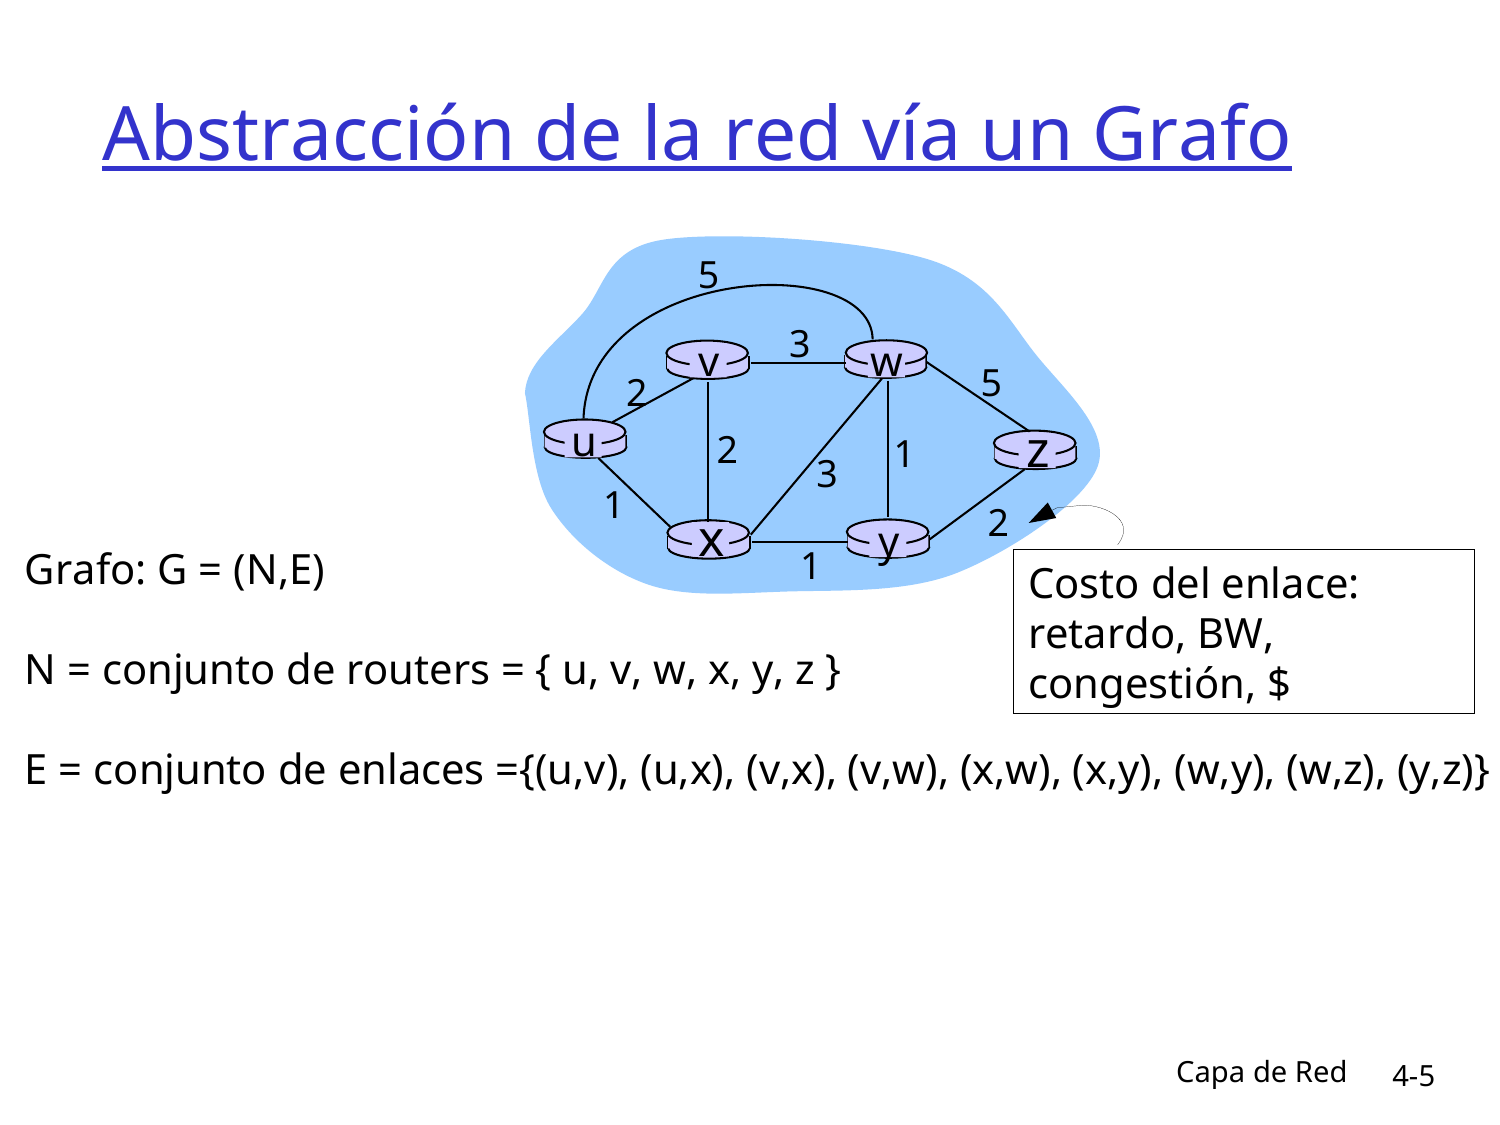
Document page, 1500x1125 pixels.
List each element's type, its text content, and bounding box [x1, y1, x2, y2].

text_box z [1011, 410, 1065, 486]
text_box 1 [878, 422, 931, 484]
text_box [939, 511, 972, 535]
text_box Grafo: G = (N,E) N = conjunto de routers = { u, v, w, x, y, z } E = conjunto de enlaces ={(u,v), (u,x), (v,x), (v,w), (x,w), (x,y), (w,y), (w,z), (y,z)} [10, 535, 1500, 801]
text_box 1 [588, 473, 640, 534]
title Abstracción de la red vía un Grafo [87, 37, 1363, 225]
text_box [586, 287, 868, 535]
text_box x [683, 498, 740, 535]
text_box [753, 393, 887, 535]
text_box w [856, 327, 919, 393]
text_box Costo del enlace: retardo, BW, congestión, $ [1013, 549, 1475, 714]
text_box 2 [701, 417, 753, 479]
text_box y [863, 507, 915, 535]
text_box 3 [801, 442, 853, 503]
text_box [1053, 508, 1065, 515]
text_box 2 [611, 360, 663, 422]
text_box 3 [774, 312, 826, 373]
text_box u [556, 407, 612, 473]
text_box 5 [965, 351, 1018, 412]
text_box v [683, 327, 735, 393]
text_box [524, 236, 1100, 535]
text_box 5 [683, 242, 735, 304]
text_box 2 [972, 491, 1025, 535]
